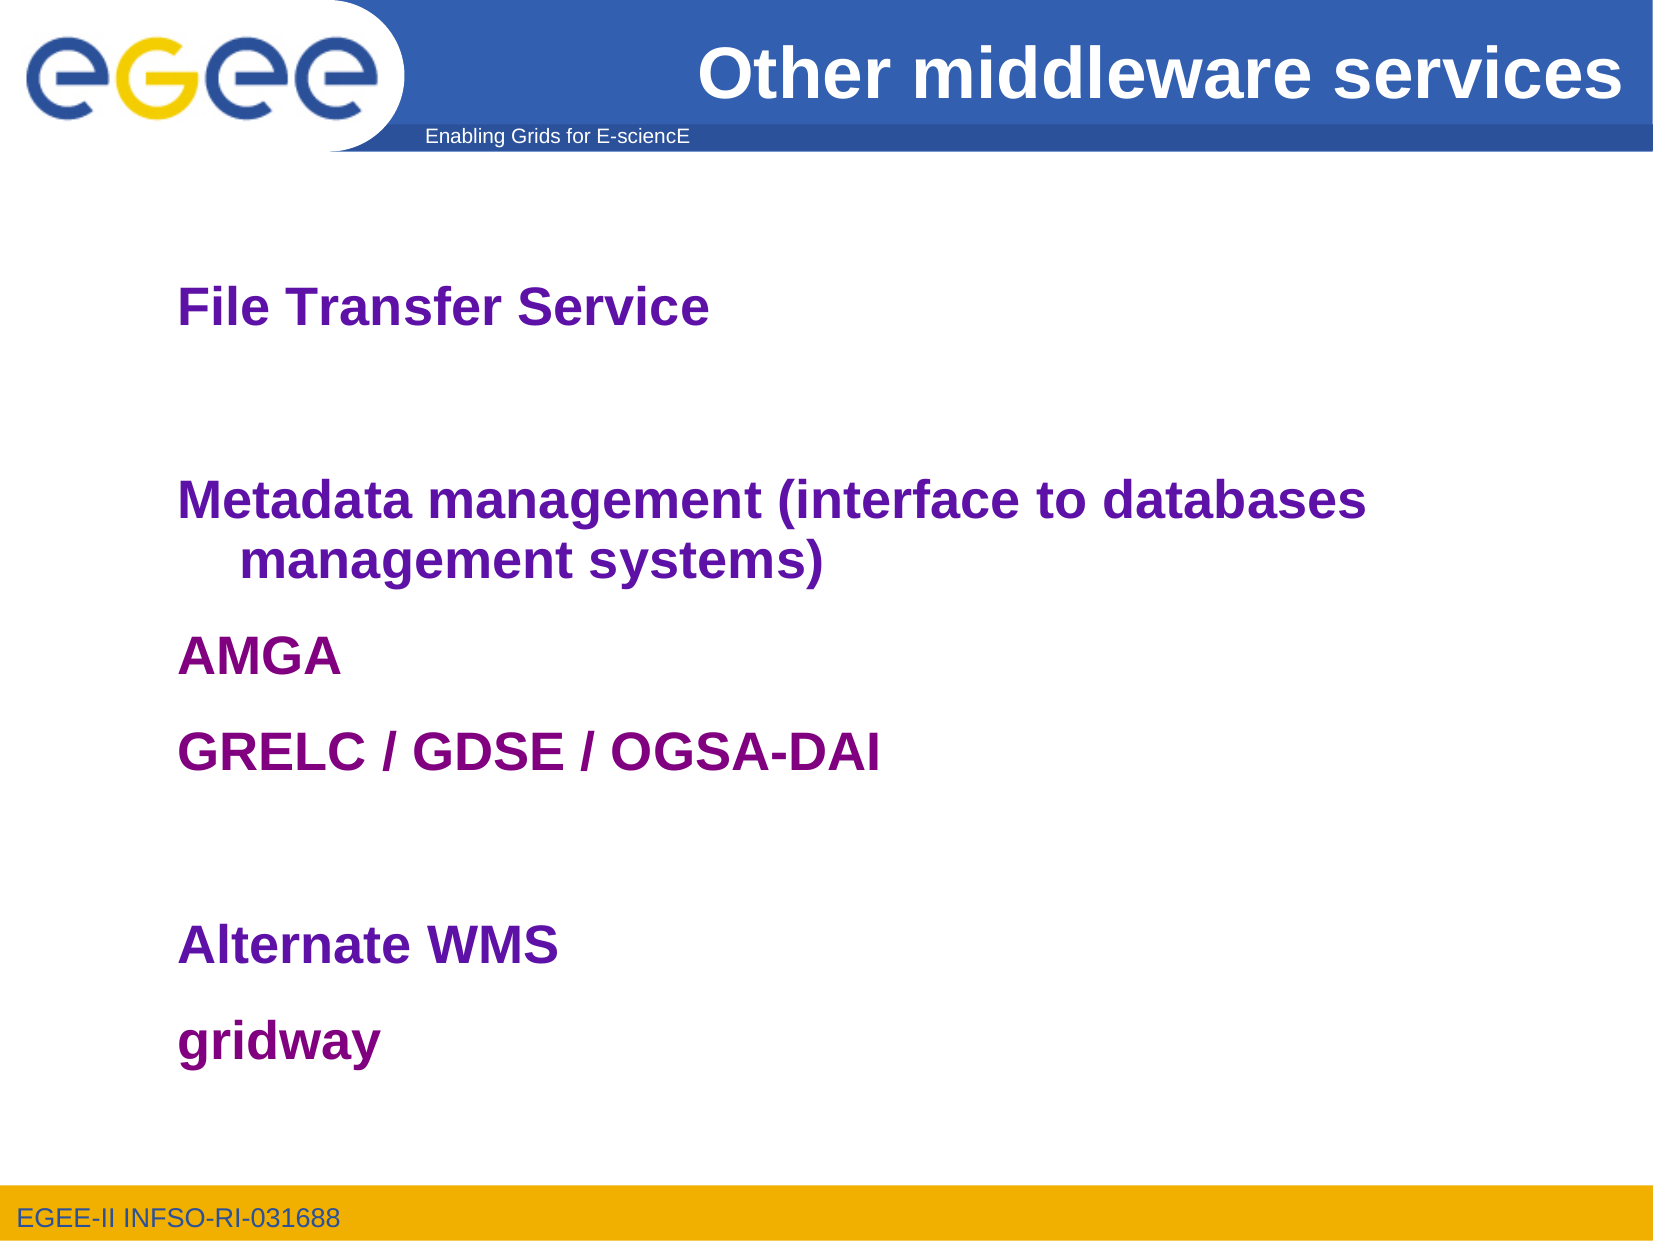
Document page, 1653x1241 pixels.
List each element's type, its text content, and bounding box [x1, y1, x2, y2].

list File Transfer Service Metadata management (interface to databases management systems) AMGA GRELC / GDSE / OGSA-DAI Alternate WMS gridway [177, 276, 1470, 1152]
title Other middleware services [407, 31, 1626, 118]
picture [20, 33, 385, 123]
